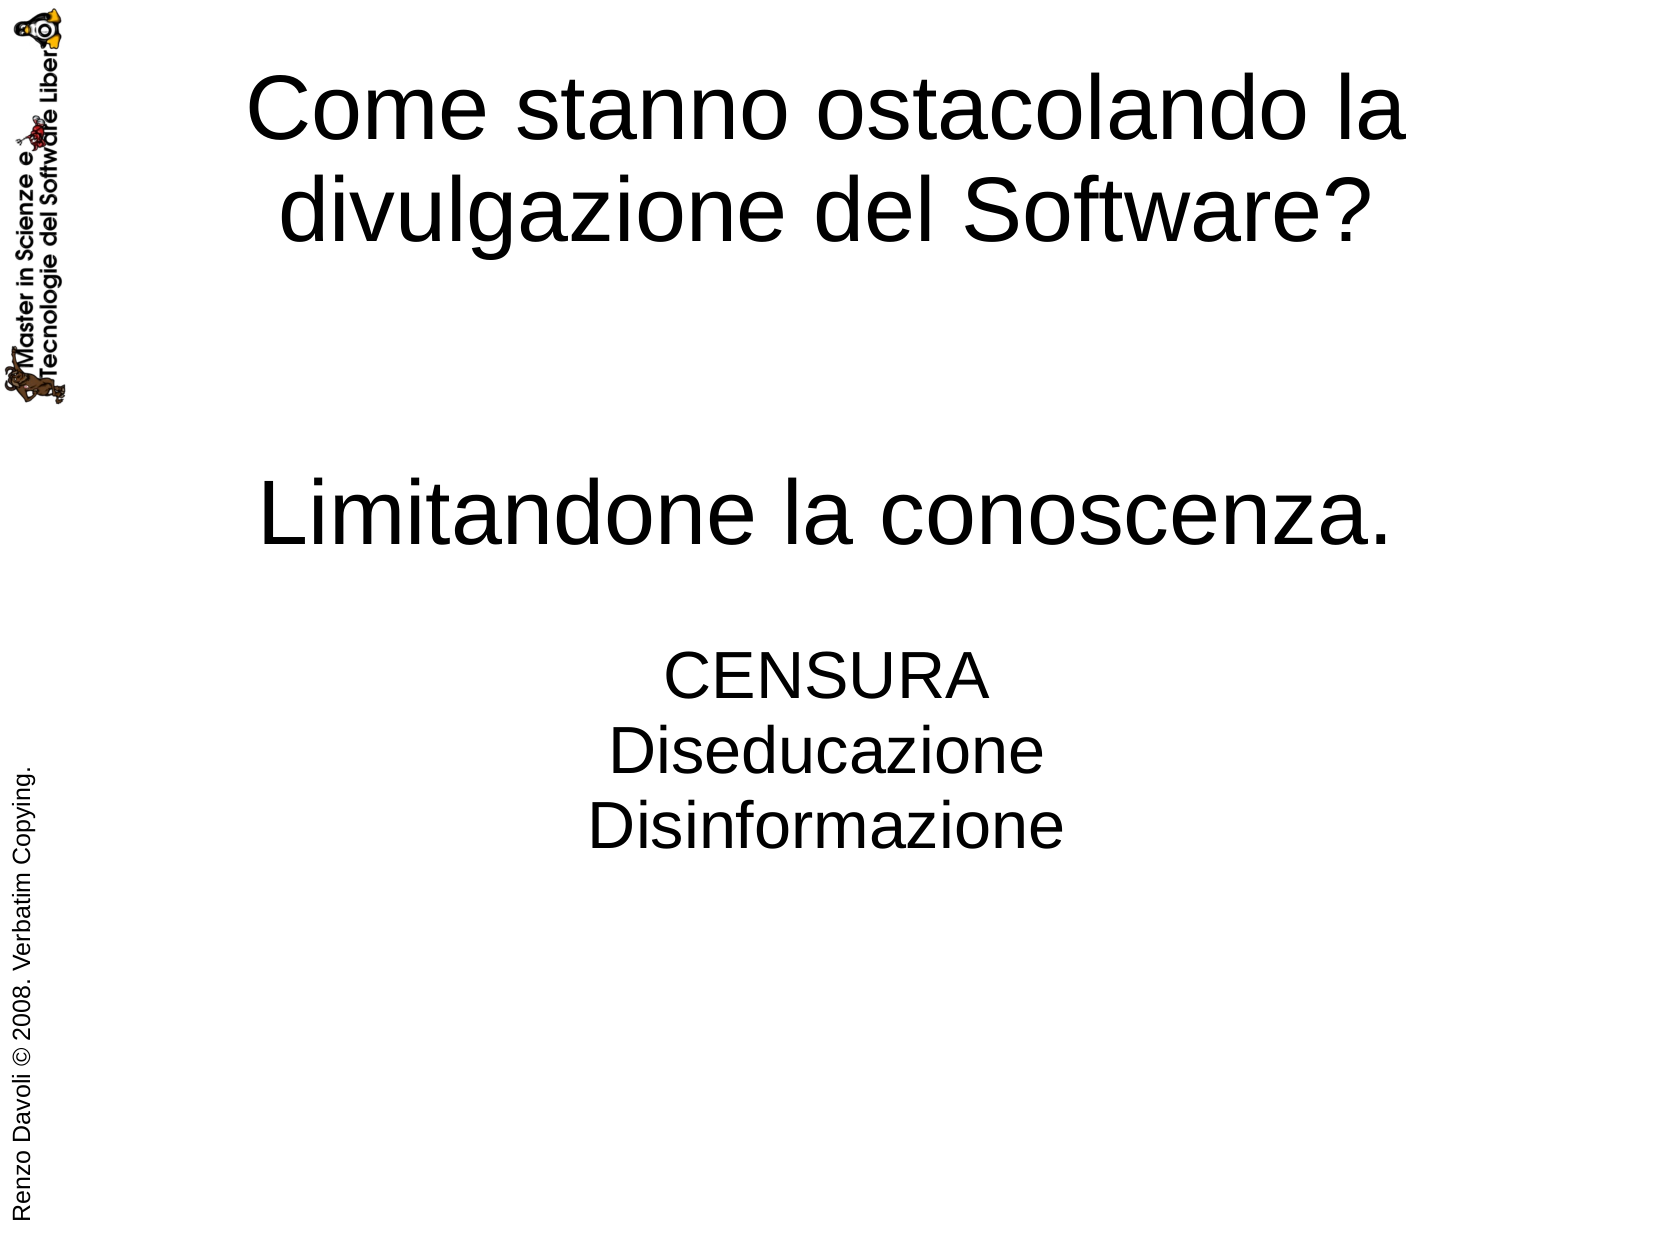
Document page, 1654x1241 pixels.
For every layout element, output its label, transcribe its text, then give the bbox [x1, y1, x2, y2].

picture [1, 2, 69, 55]
picture [1, 263, 69, 413]
title Come stanno ostacolando la divulgazione del Software? [0, 55, 1654, 263]
subtitle Limitandone la conoscenza. CENSURA Diseducazione Disinformazione [82, 297, 1571, 1102]
